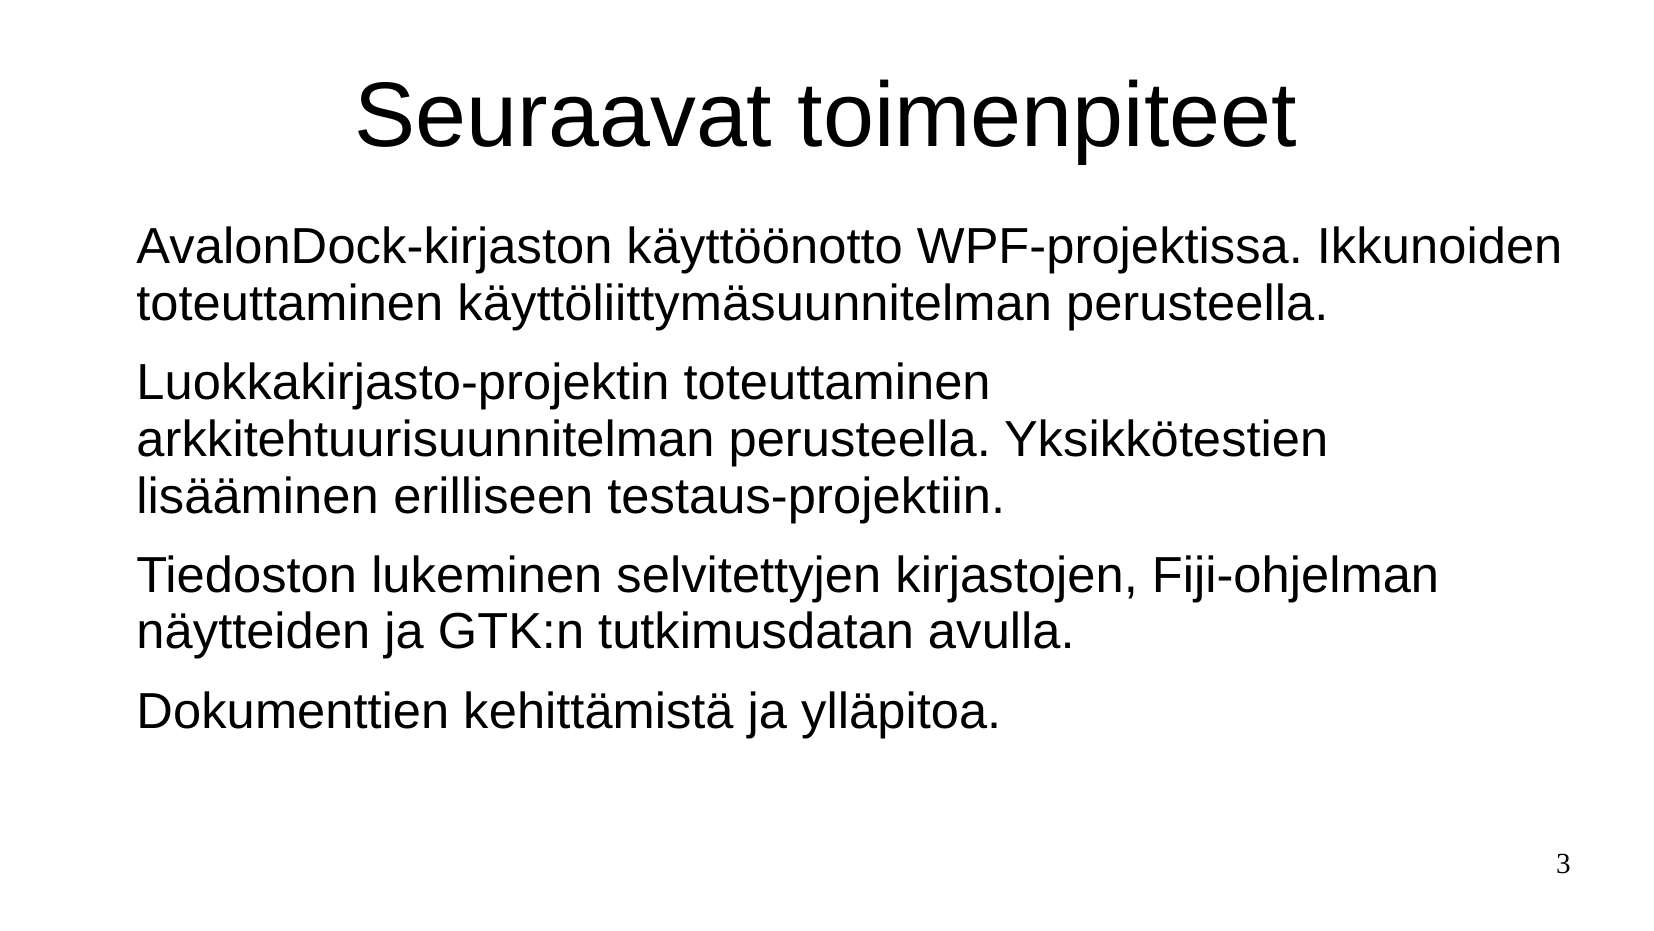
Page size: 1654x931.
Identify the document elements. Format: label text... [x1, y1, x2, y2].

list AvalonDock-kirjaston käyttöönotto WPF-projektissa. Ikkunoiden toteuttaminen käyttöliittymäsuunnitelman perusteella. Luokkakirjasto-projektin toteuttaminen arkkitehtuurisuunnitelman perusteella. Yksikkötestien lisääminen erilliseen testaus-projektiin. Tiedoston lukeminen selvitettyjen kirjastojen, Fiji-ohjelman näytteiden ja GTK:n tutkimusdatan avulla. Dokumenttien kehittämistä ja ylläpitoa. [82, 217, 1571, 758]
title Seuraavat toimenpiteet [82, 37, 1571, 193]
